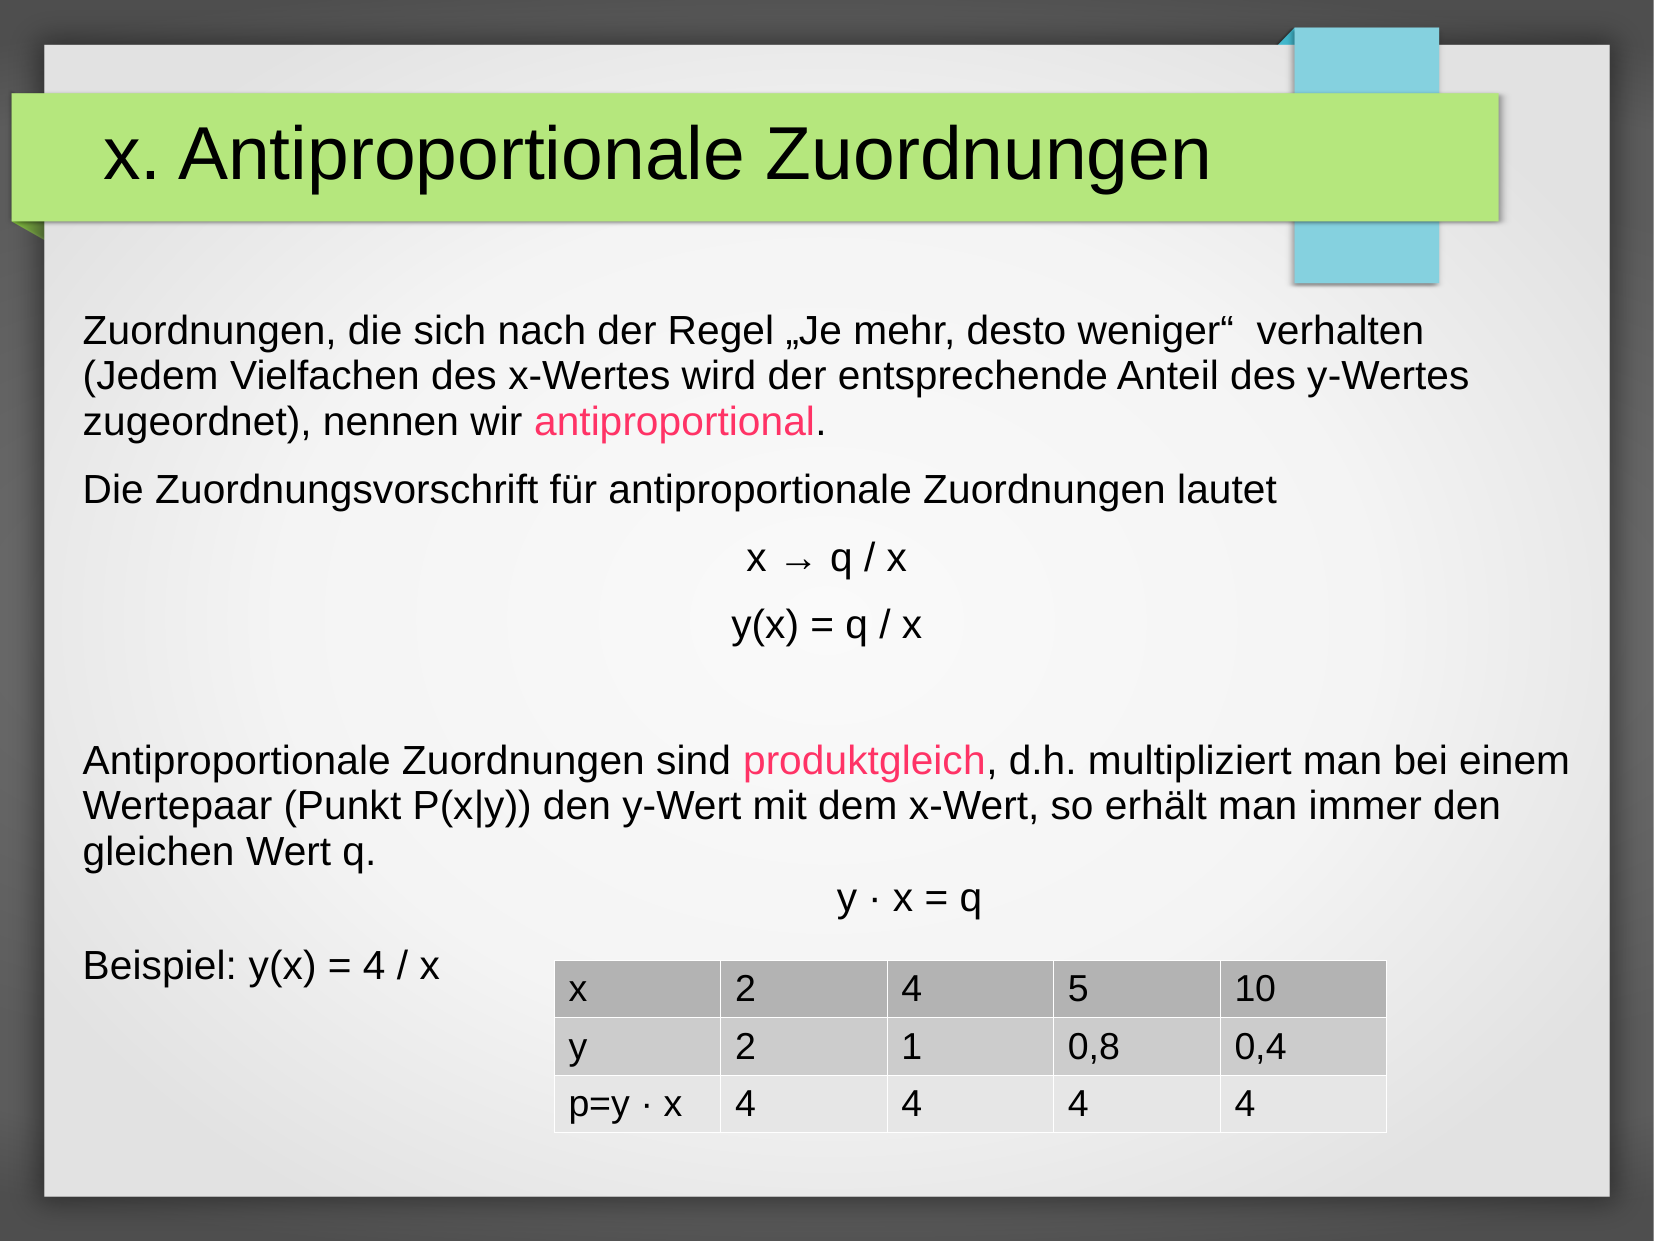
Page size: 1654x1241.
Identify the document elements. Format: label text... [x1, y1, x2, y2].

title x. Antiproportionale Zuordnungen [82, 94, 1264, 213]
table_cell 2 [721, 1018, 887, 1075]
table_cell 0,4 [1221, 1018, 1386, 1075]
table_cell 0,8 [1054, 1018, 1220, 1075]
table_cell 4 [1221, 1076, 1386, 1132]
table_header 5 [1054, 961, 1220, 1017]
table_header 10 [1221, 961, 1386, 1017]
table_cell 1 [888, 1018, 1053, 1075]
table_cell 4 [888, 1076, 1053, 1132]
table_header x [555, 961, 720, 1017]
table_cell 4 [1054, 1076, 1220, 1132]
picture [0, 0, 1654, 1241]
table_header 2 [721, 961, 887, 1017]
table_cell y [555, 1018, 720, 1075]
table_cell 4 [721, 1076, 887, 1132]
table_cell p=y · x [555, 1076, 720, 1132]
list Zuordnungen, die sich nach der Regel „Je mehr, desto weniger“ verhalten (Jedem Vielfachen des x-Wertes wird der entsprechende Anteil des y-Wertes zugeordnet), nennen wir antiproportional. Die Zuordnungsvorschrift für antiproportionale Zuordnungen lautet x → q / x y(x) = q / x Antiproportionale Zuordnungen sind produktgleich, d.h. multipliziert man bei einem Wertepaar (Punkt P(x|y)) den y-Wert mit dem x-Wert, so erhält man immer den gleichen Wert q. y · x = q Beispiel: y(x) = 4 / x [82, 307, 1571, 993]
table_header 4 [888, 961, 1053, 1017]
